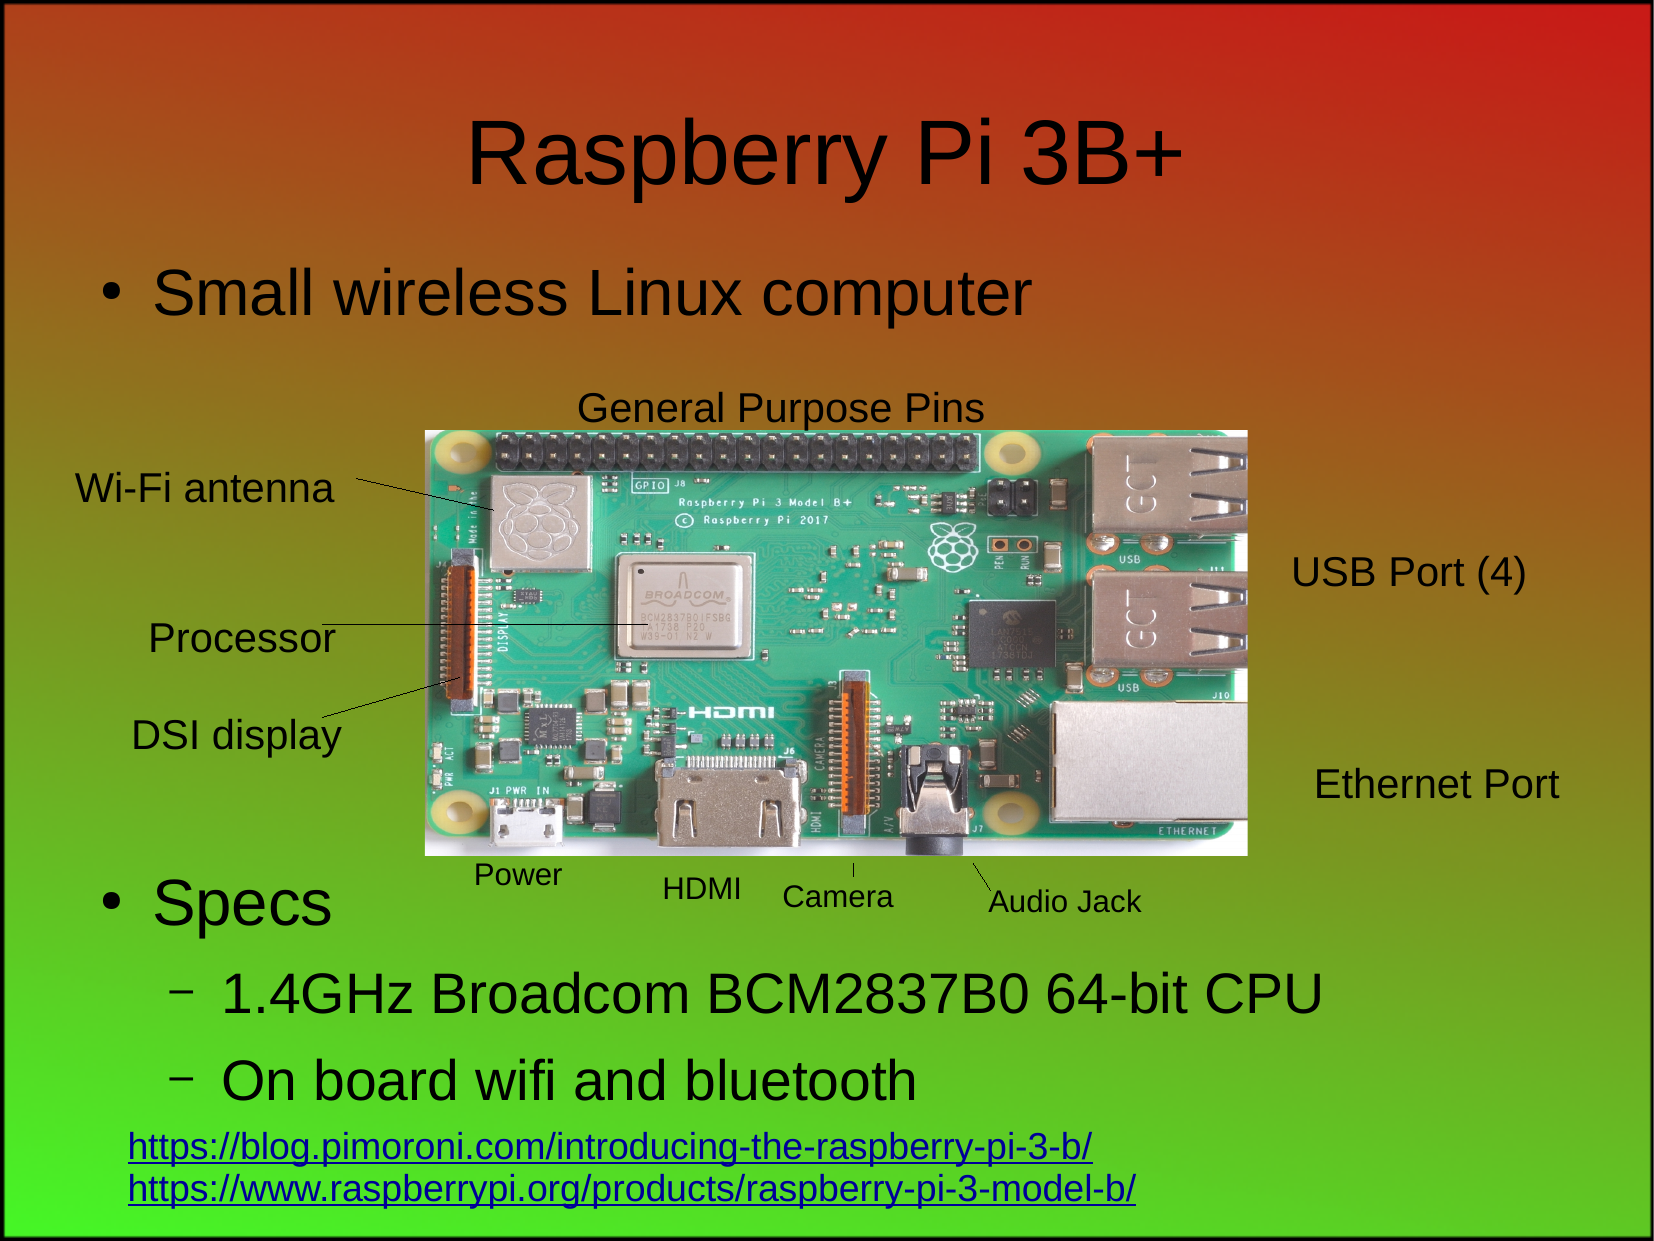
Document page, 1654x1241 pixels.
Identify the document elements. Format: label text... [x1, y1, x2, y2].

text_box DSI display [116, 704, 374, 803]
text_box Camera [785, 872, 1025, 931]
text_box Wi-Fi antenna [60, 456, 374, 565]
text_box HDMI [647, 863, 785, 963]
text_box Processor [133, 607, 391, 669]
text_box General Purpose Pins [562, 377, 1081, 486]
list Small wireless Linux computer Specs 1.4GHz Broadcom BCM2837B0 64-bit CPU On board wifi and bluetooth [82, 256, 1571, 1119]
title Raspberry Pi 3B+ [82, 49, 1571, 256]
text_box Audio Jack [973, 876, 1231, 935]
text_box USB Port (4) [1276, 540, 1571, 649]
picture [0, 0, 1654, 1241]
text_box Ethernet Port [1299, 753, 1621, 862]
text_box https://blog.pimoroni.com/introducing-the-raspberry-pi-3-b/ https://www.raspberrypi.org/products/raspberry-pi-3-model-b/ [112, 1118, 1223, 1241]
text_box Power [459, 850, 717, 909]
